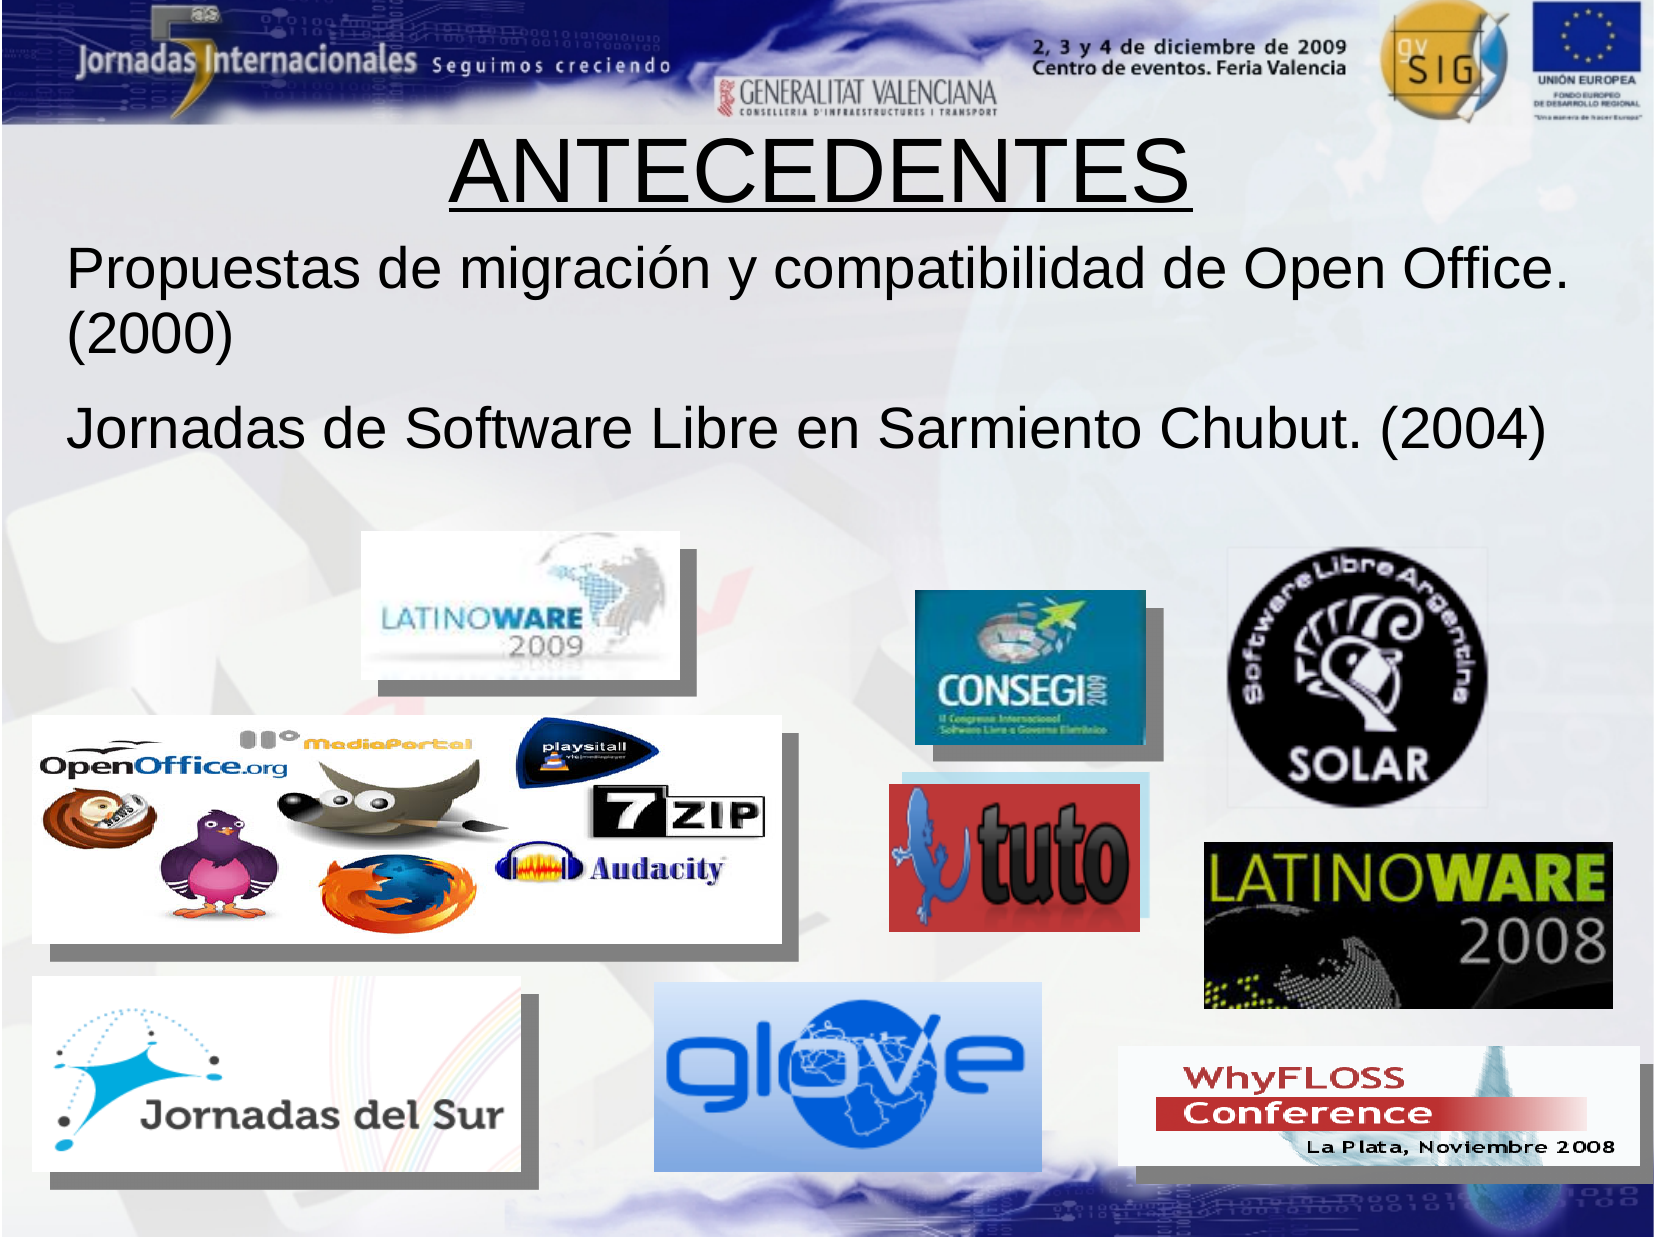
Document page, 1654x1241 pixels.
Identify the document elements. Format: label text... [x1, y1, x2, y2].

picture [2, 0, 1654, 1237]
title ANTECEDENTES [76, 88, 1565, 227]
chart [1204, 842, 1613, 1010]
chart [654, 982, 1042, 1172]
list Propuestas de migración y compatibilidad de Open Office. (2000) Jornadas de Software Libre en Sarmiento Chubut. (2004)‏ [51, 227, 1628, 618]
